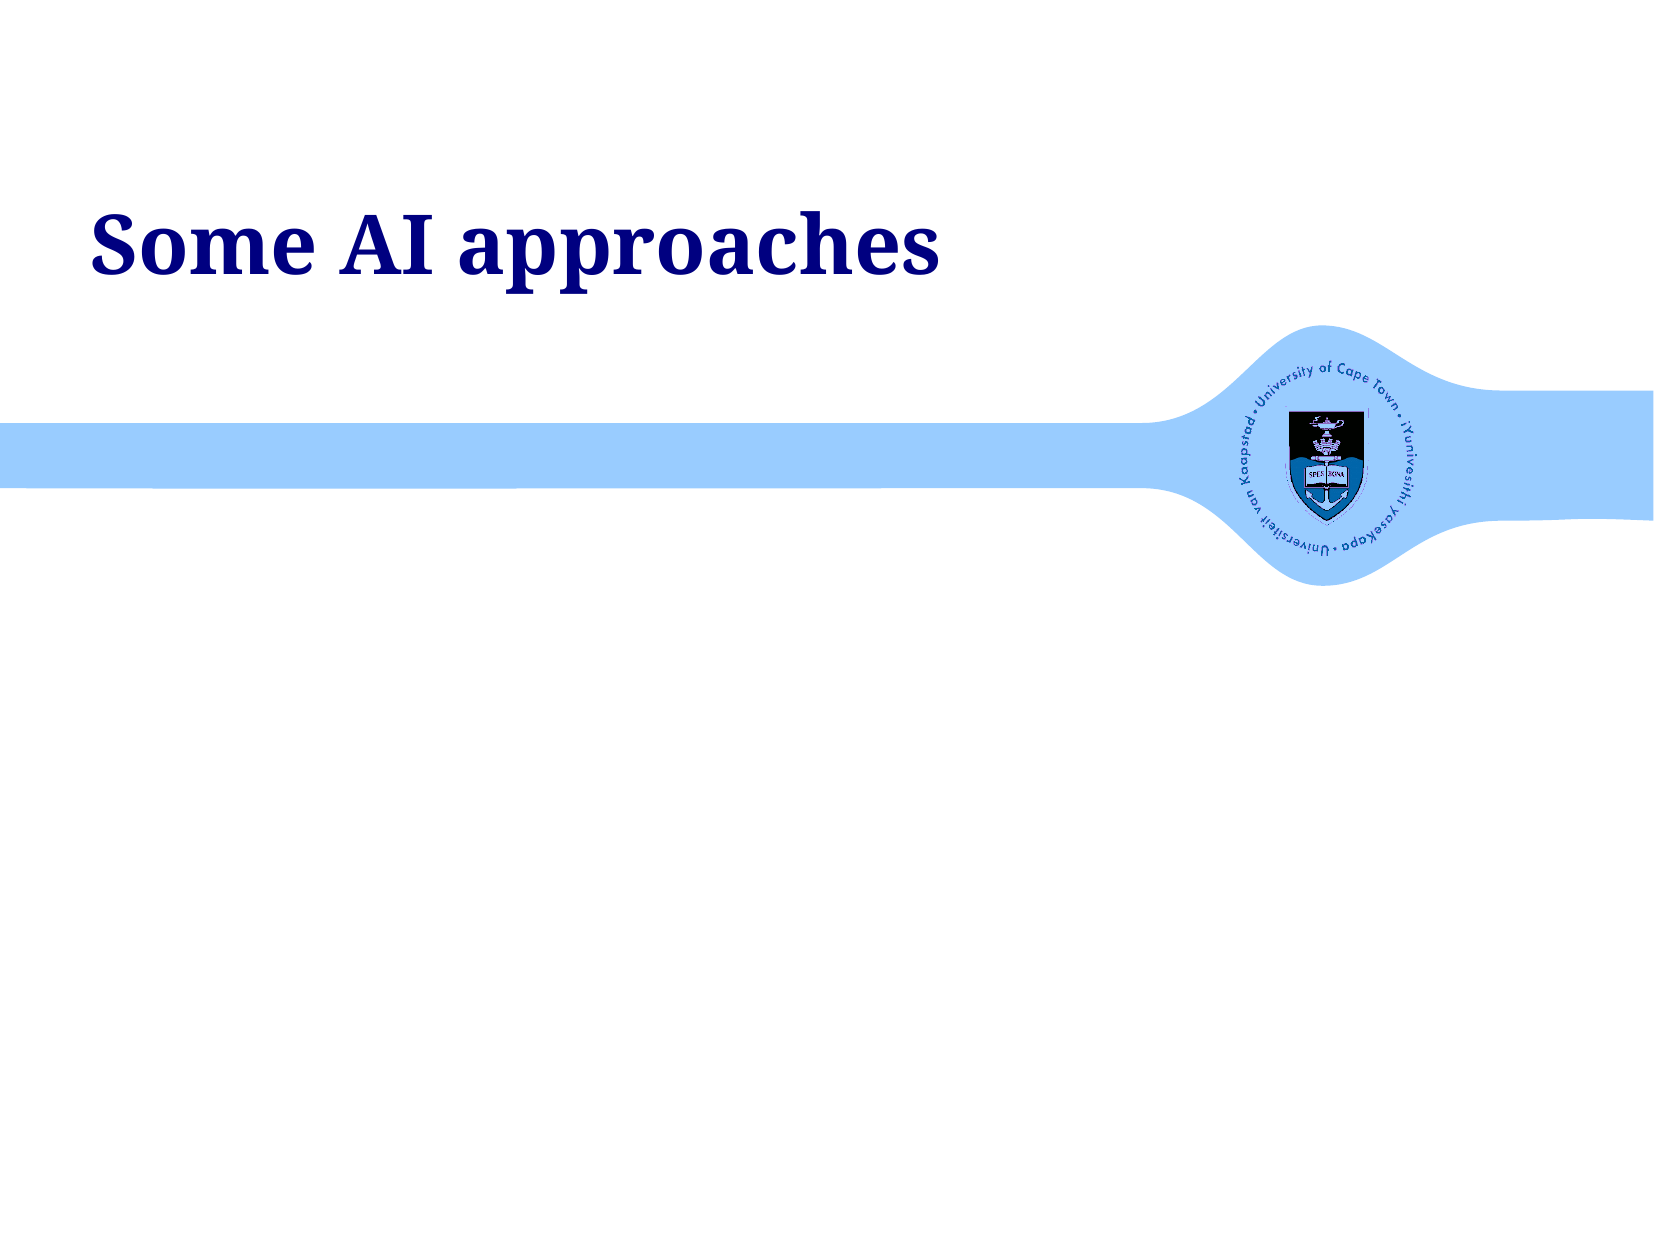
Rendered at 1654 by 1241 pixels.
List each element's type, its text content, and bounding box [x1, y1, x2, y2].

title Some AI approaches [90, 97, 1152, 387]
picture [1199, 336, 1440, 581]
